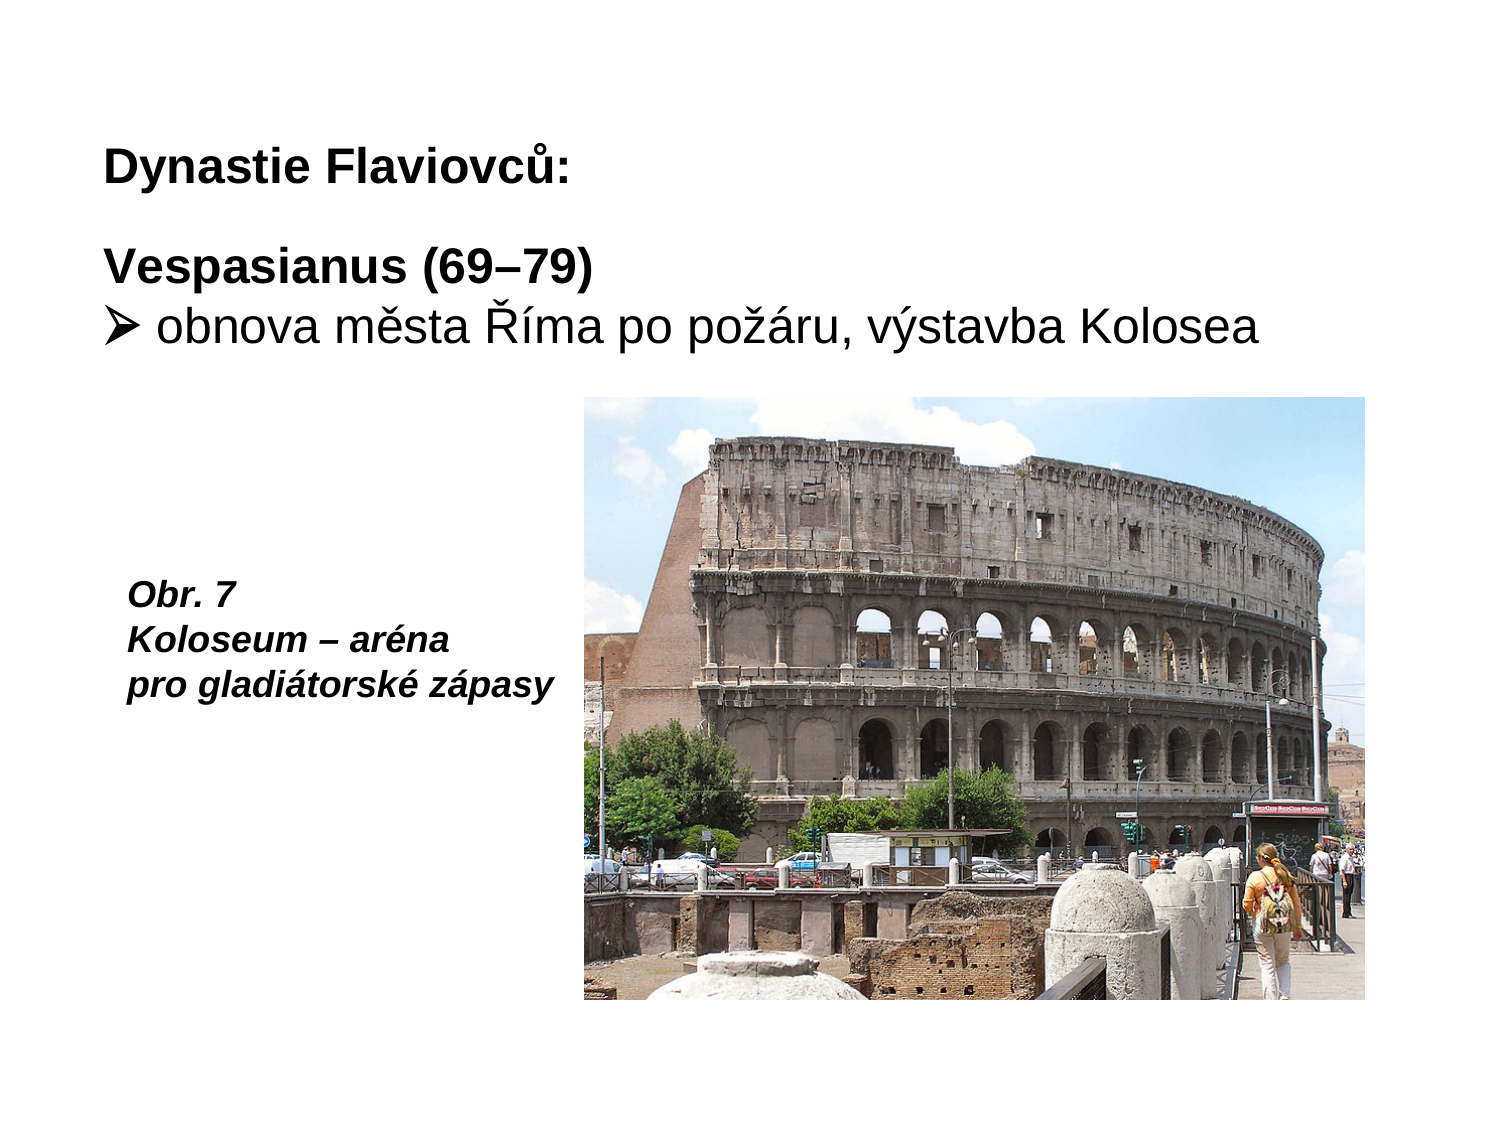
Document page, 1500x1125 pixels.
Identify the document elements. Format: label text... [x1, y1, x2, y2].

text_box Dynastie Flaviovců: Vespasianus (69–79)  obnova města Říma po požáru, výstavba Kolosea [88, 125, 1353, 361]
picture [584, 397, 1365, 1000]
text_box Obr. 7 Koloseum – aréna pro gladiátorské zápasy [112, 562, 573, 713]
